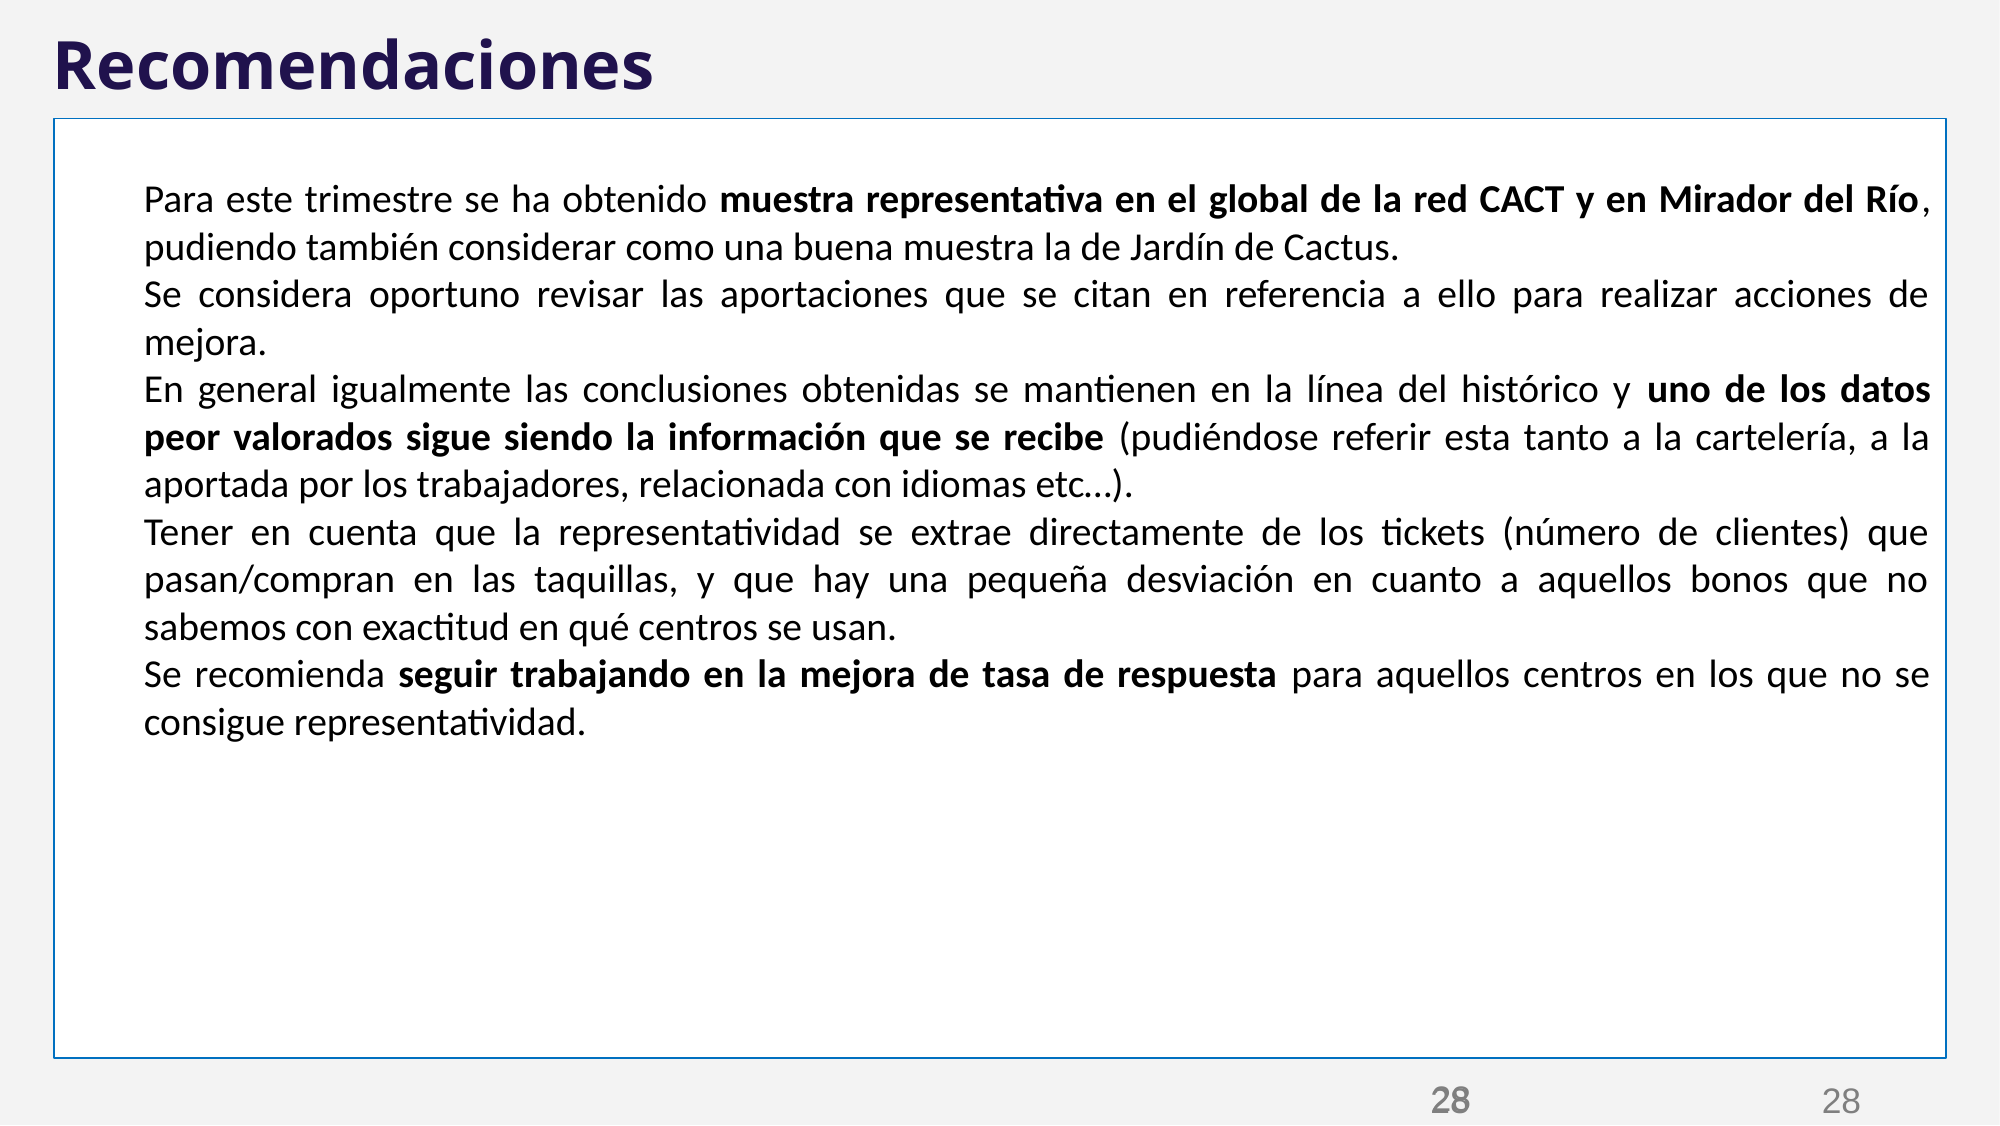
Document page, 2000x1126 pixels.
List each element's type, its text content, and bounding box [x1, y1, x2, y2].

text_box Para este trimestre se ha obtenido muestra representativa en el global de la red CACT y en Mirador del Río, pudiendo también considerar como una buena muestra la de Jardín de Cactus. Se considera oportuno revisar las aportaciones que se citan en referencia a ello para realizar acciones de mejora. En general igualmente las conclusiones obtenidas se mantienen en la línea del histórico y uno de los datos peor valorados sigue siendo la información que se recibe (pudiéndose referir esta tanto a la cartelería, a la aportada por los trabajadores, relacionada con idiomas etc…). Tener en cuenta que la representatividad se extrae directamente de los tickets (número de clientes) que pasan/compran en las taquillas, y que hay una pequeña desviación en cuanto a aquellos bonos que no sabemos con exactitud en qué centros se usan. Se recomienda seguir trabajando en la mejora de tasa de respuesta para aquellos centros en los que no se consigue representatividad. [53, 118, 1947, 1058]
text_box <number> [1412, 1069, 1880, 1126]
text_box Recomendaciones [52, 0, 1945, 126]
